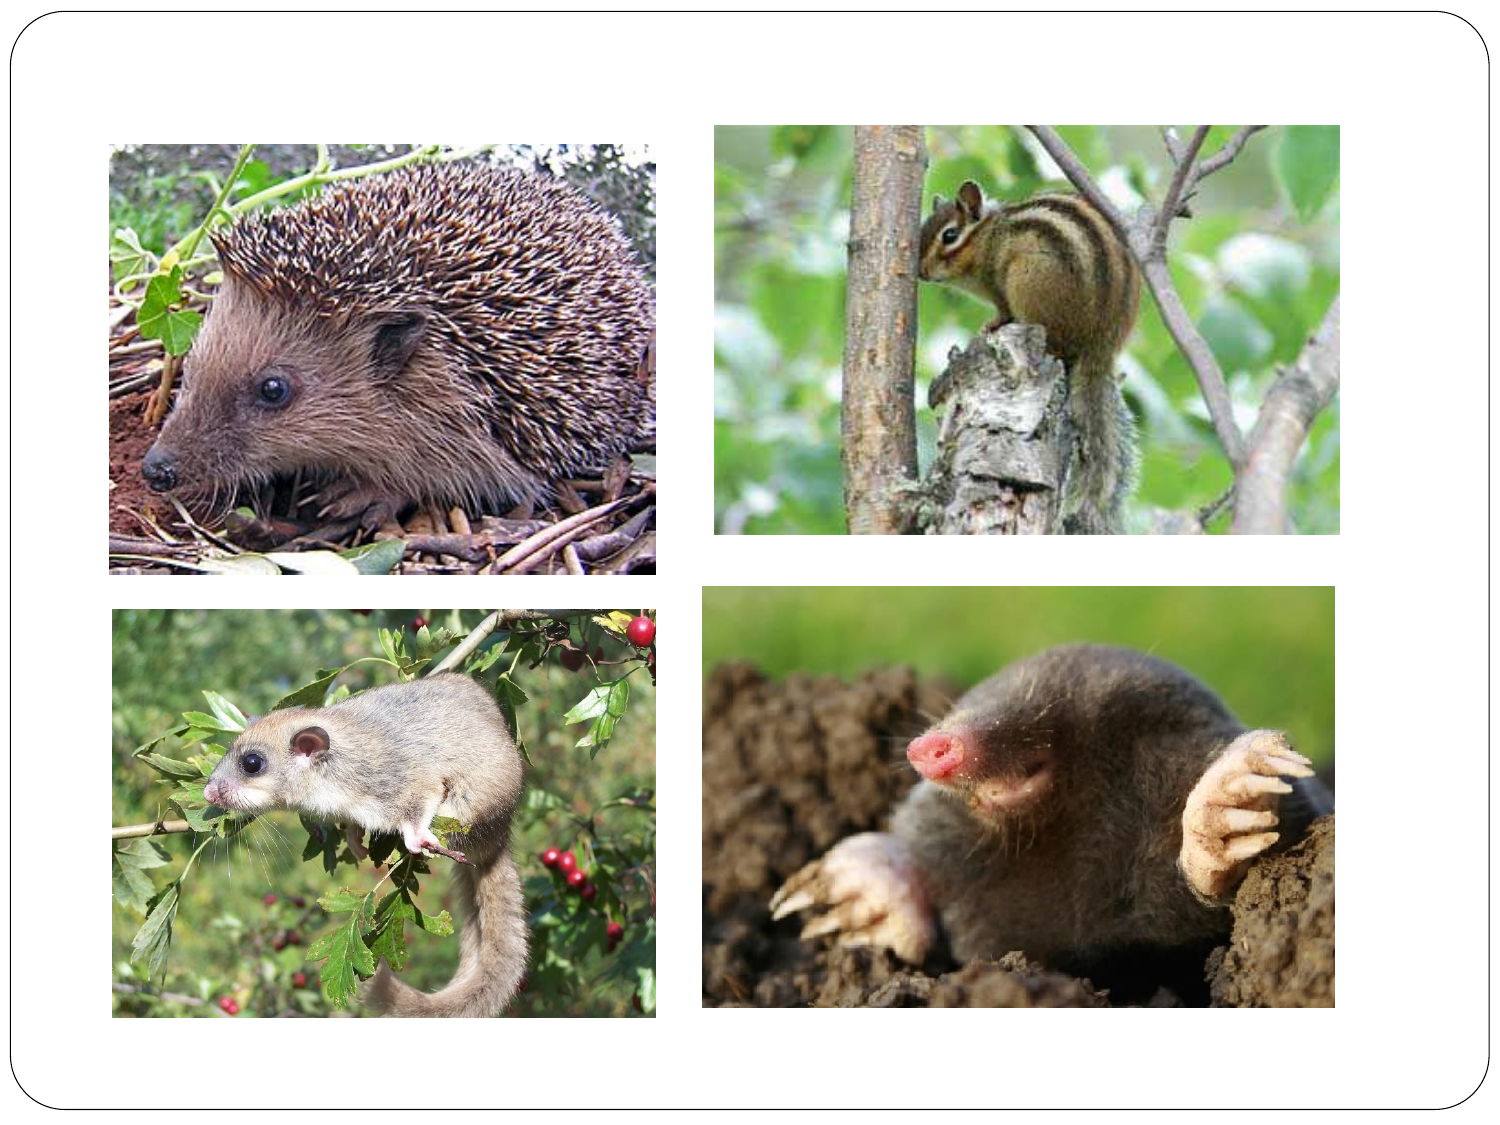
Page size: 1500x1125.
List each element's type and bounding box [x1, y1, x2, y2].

picture [109, 144, 656, 575]
picture [112, 609, 656, 1018]
picture [702, 586, 1335, 1008]
picture [714, 125, 1340, 535]
